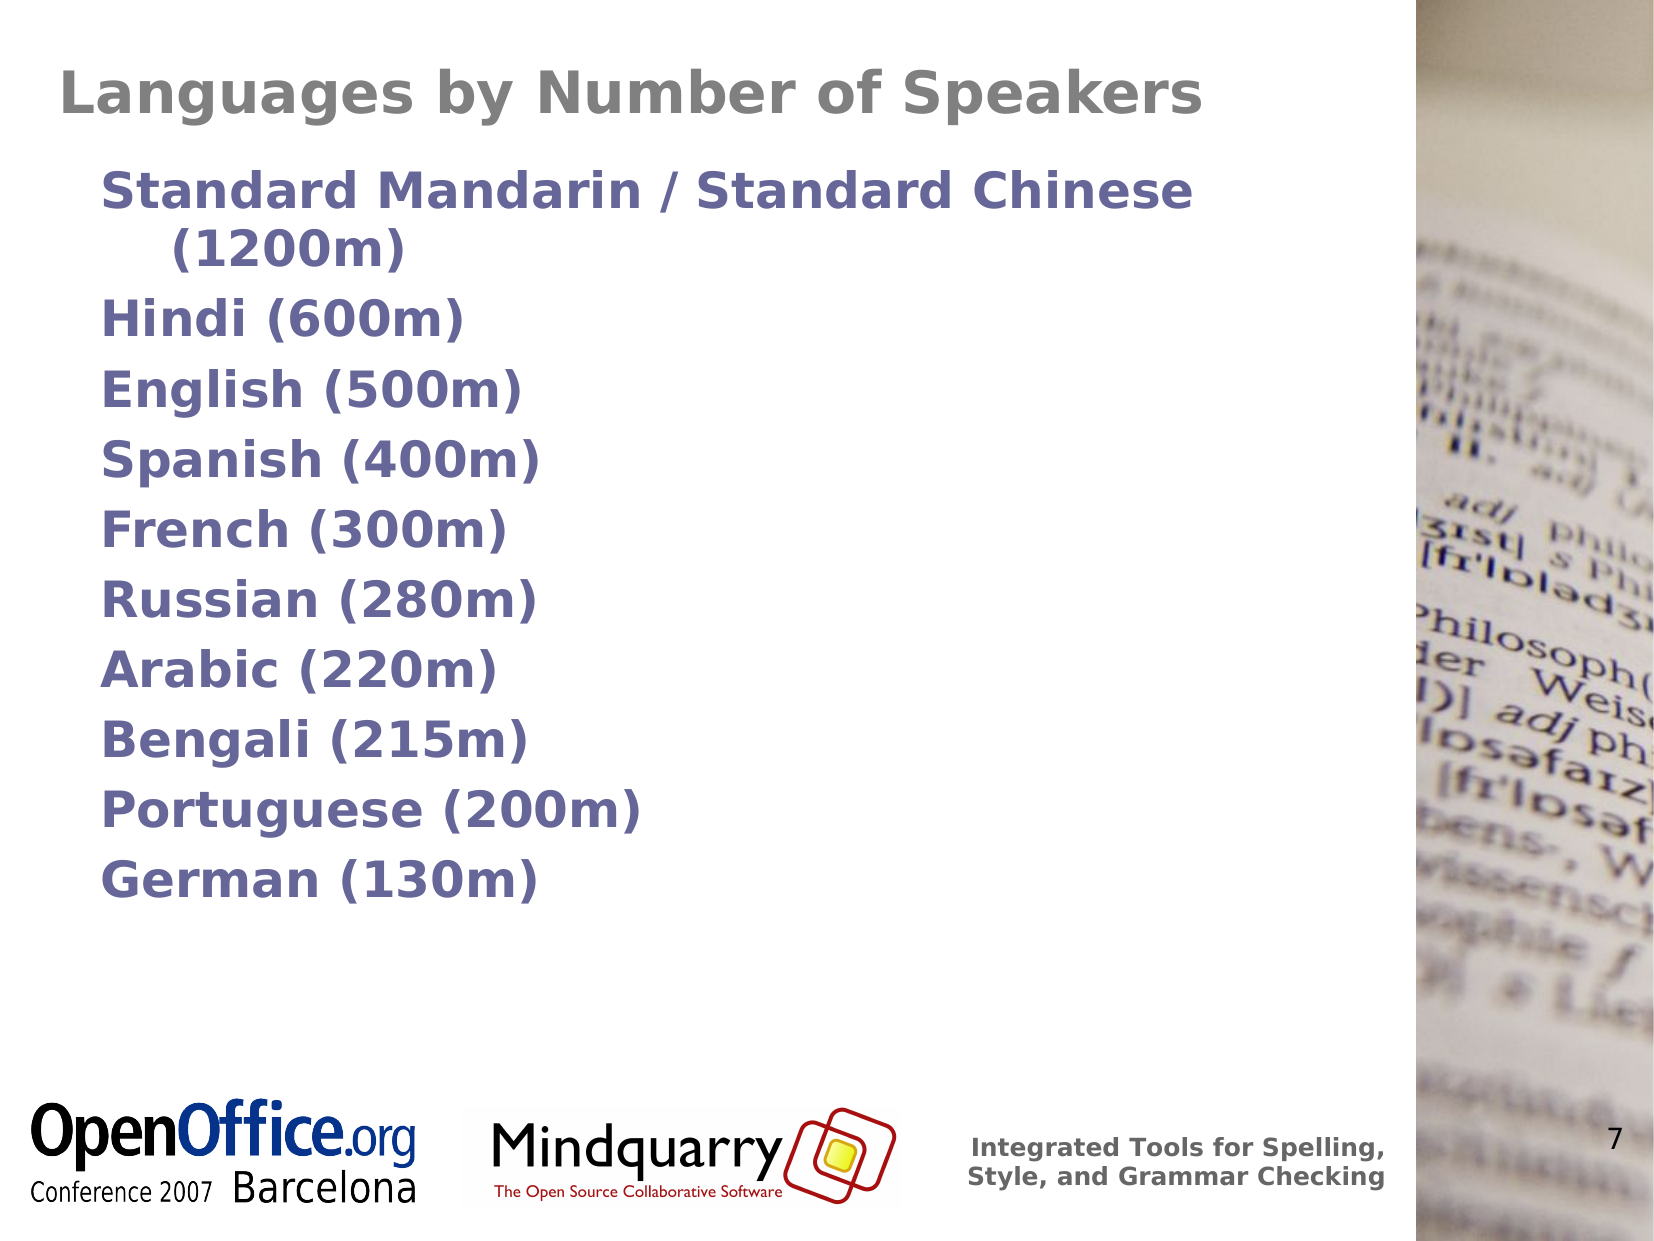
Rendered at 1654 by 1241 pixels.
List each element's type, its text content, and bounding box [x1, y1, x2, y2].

picture [31, 1098, 415, 1203]
list Languages by Number of Speakers Standard Mandarin / Standard Chinese (1200m) Hindi (600m) English (500m) Spanish (400m) French (300m) Russian (280m) Arabic (220m) Bengali (215m) Portuguese (200m) German (130m) [59, 59, 1418, 931]
picture [1416, 0, 1654, 1241]
picture [460, 1107, 901, 1208]
